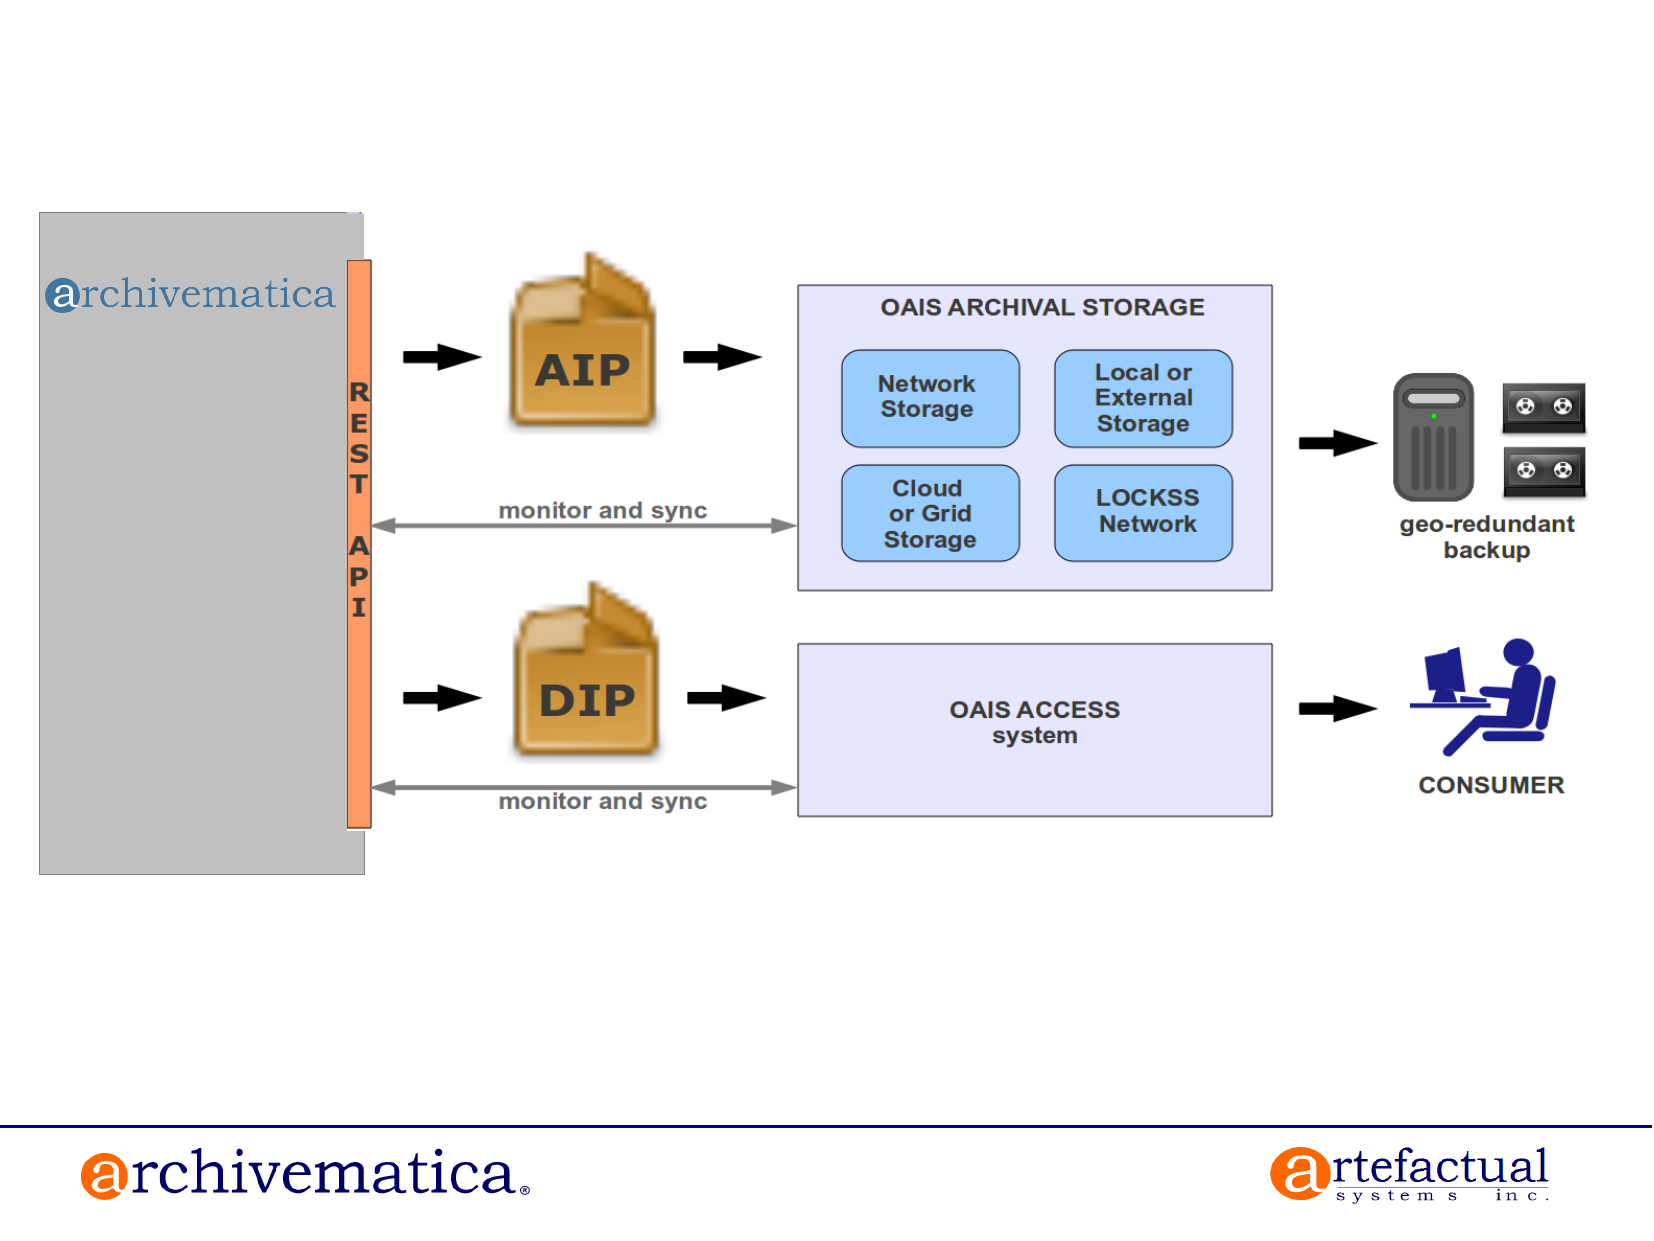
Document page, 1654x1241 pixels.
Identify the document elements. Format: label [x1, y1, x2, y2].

text_box [39, 212, 365, 875]
picture [81, 1133, 531, 1216]
picture [347, 212, 1654, 831]
picture [1263, 1139, 1560, 1211]
picture [45, 277, 336, 314]
